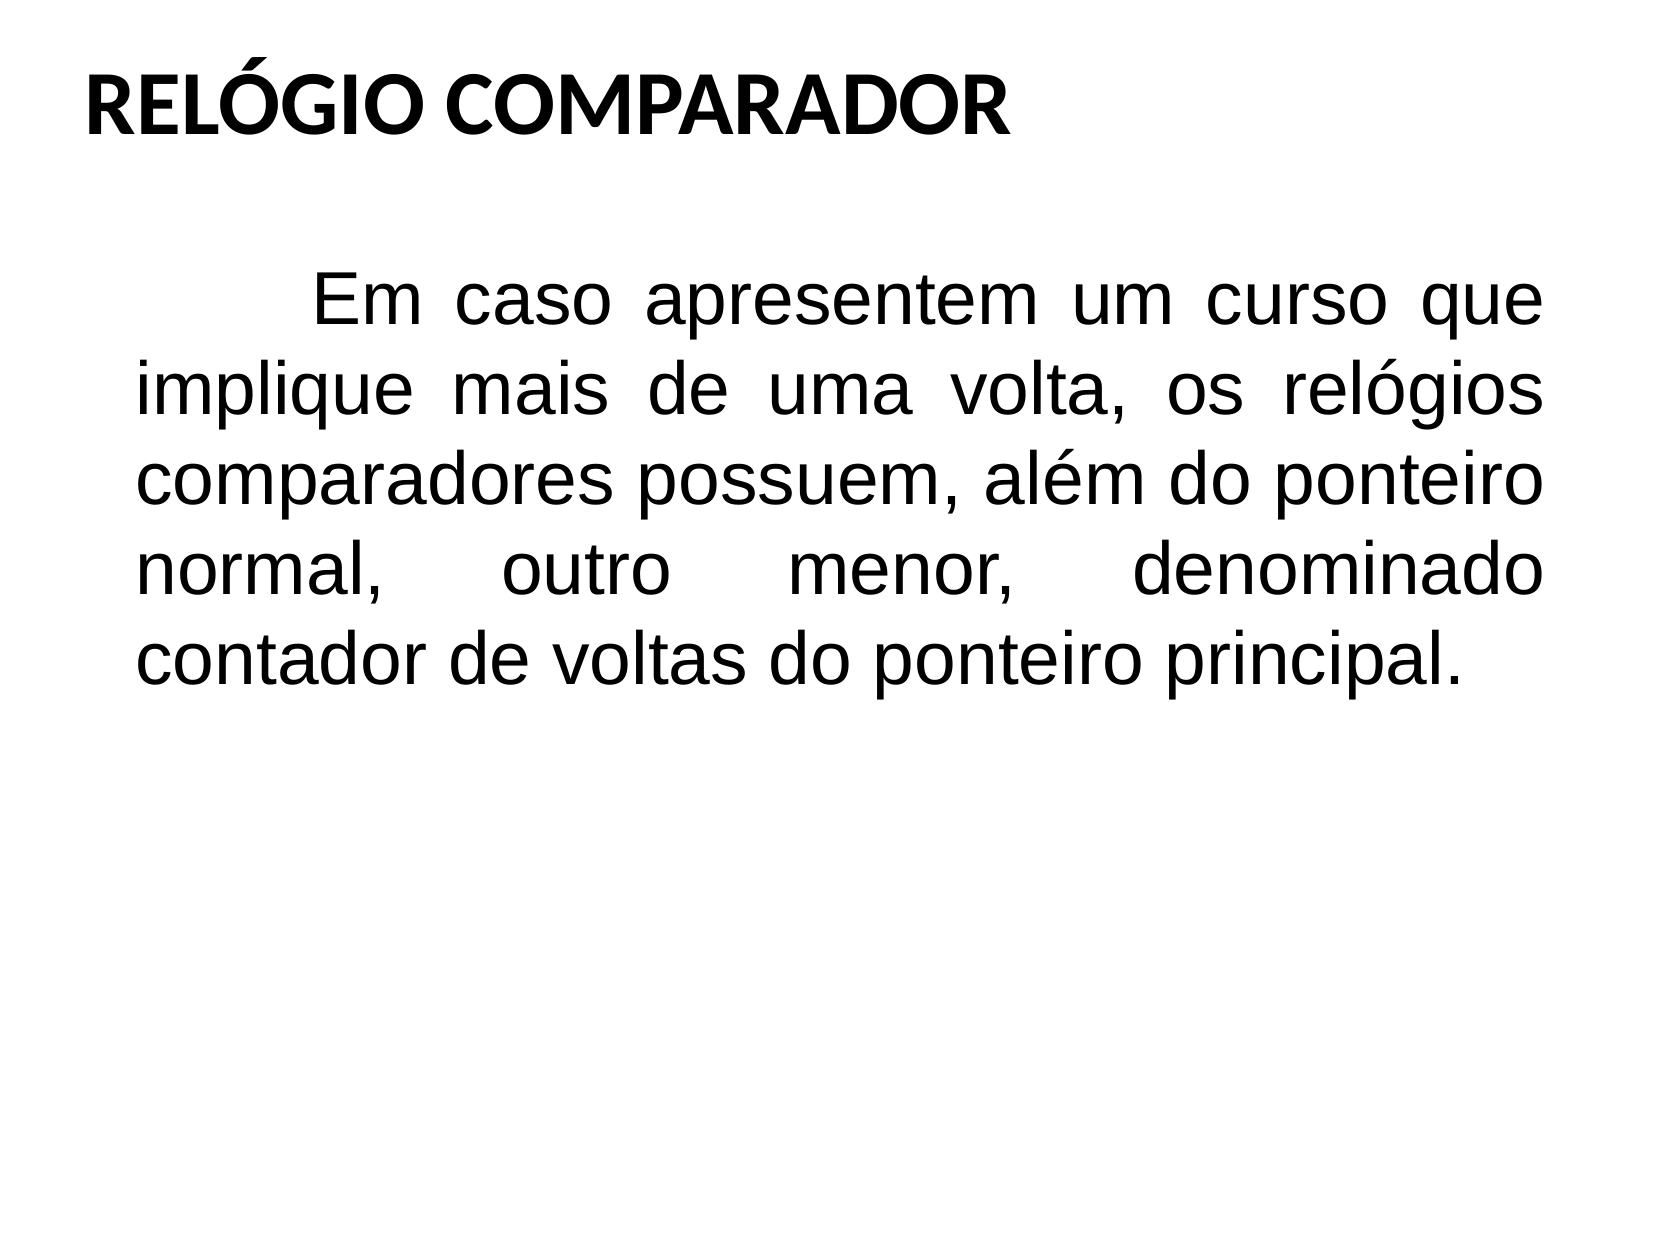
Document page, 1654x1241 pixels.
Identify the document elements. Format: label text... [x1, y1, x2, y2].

text_box RELÓGIO COMPARADOR [0, 0, 1101, 202]
list Em caso apresentem um curso que implique mais de uma volta, os relógios comparadores possuem, além do ponteiro normal, outro menor, denominado contador de voltas do ponteiro principal. [71, 242, 1560, 1061]
